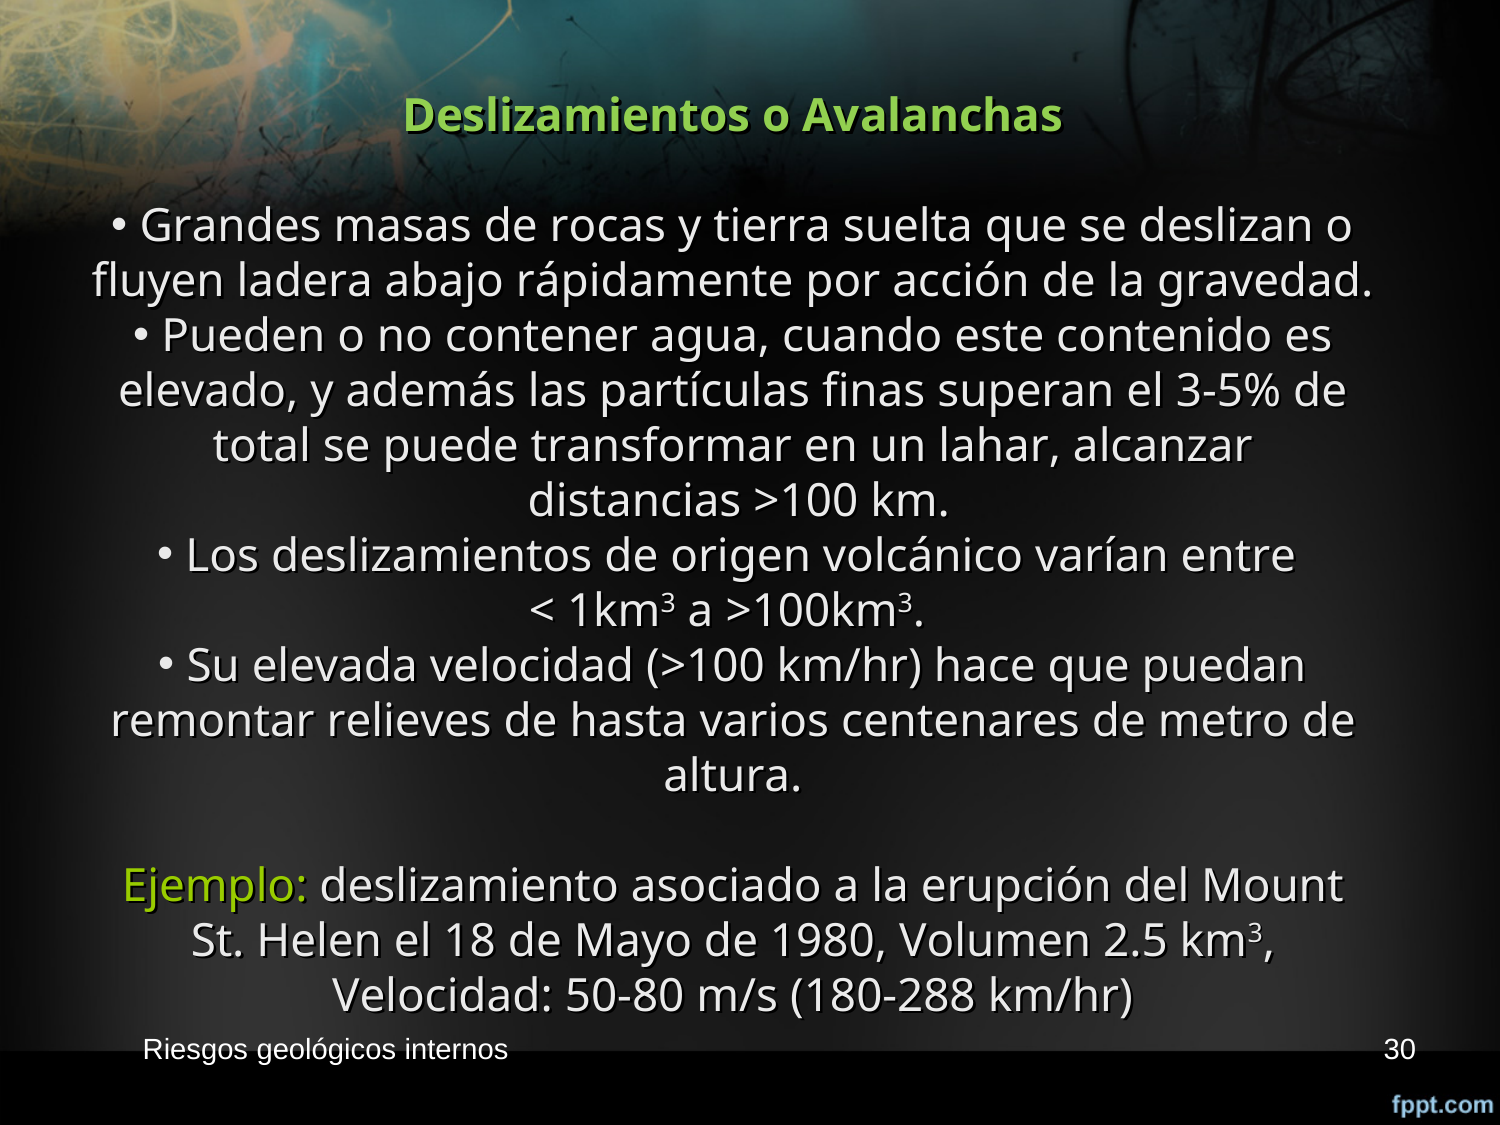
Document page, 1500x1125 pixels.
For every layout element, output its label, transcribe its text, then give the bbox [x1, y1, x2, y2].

text_box Deslizamientos o Avalanchas Grandes masas de rocas y tierra suelta que se deslizan o fluyen ladera abajo rápidamente por acción de la gravedad. Pueden o no contener agua, cuando este contenido es elevado, y además las partículas finas superan el 3-5% de total se puede transformar en un lahar, alcanzar distancias >100 km. Los deslizamientos de origen volcánico varían entre < 1km3 a >100km3. Su elevada velocidad (>100 km/hr) hace que puedan remontar relieves de hasta varios centenares de metro de altura. Ejemplo: deslizamiento asociado a la erupción del Mount St. Helen el 18 de Mayo de 1980, Volumen 2.5 km3, Velocidad: 50-80 m/s (180-288 km/hr) [76, 78, 1390, 1029]
text_box <número> [1080, 1023, 1431, 1102]
text_box Riesgos geológicos internos [88, 1029, 564, 1102]
picture [0, 0, 1500, 1125]
